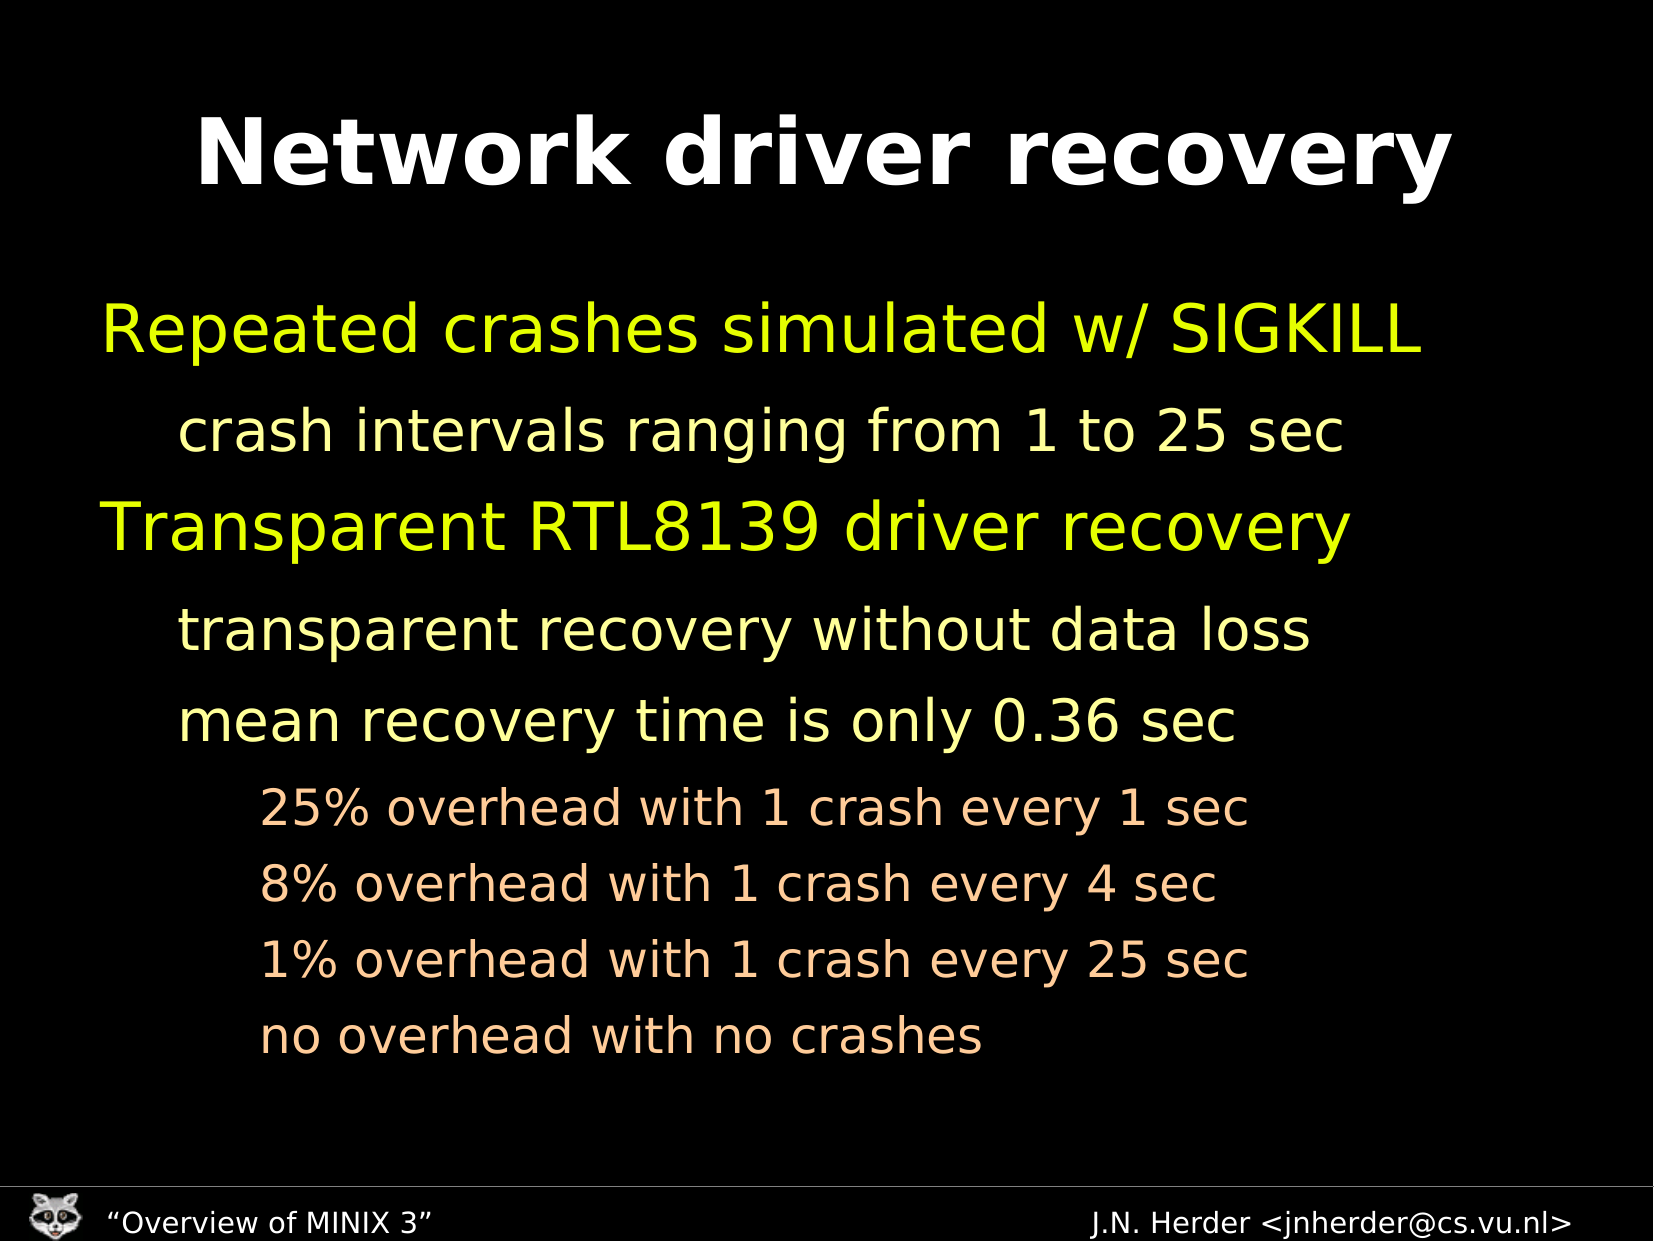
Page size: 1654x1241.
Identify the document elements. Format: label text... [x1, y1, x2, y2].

title Network driver recovery [75, 50, 1576, 256]
list Repeated crashes simulated w/ SIGKILL crash intervals ranging from 1 to 25 sec Transparent RTL8139 driver recovery transparent recovery without data loss mean recovery time is only 0.36 sec 25% overhead with 1 crash every 1 sec 8% overhead with 1 crash every 4 sec 1% overhead with 1 crash every 25 sec no overhead with no crashes [82, 290, 1571, 1095]
picture [29, 1193, 83, 1241]
